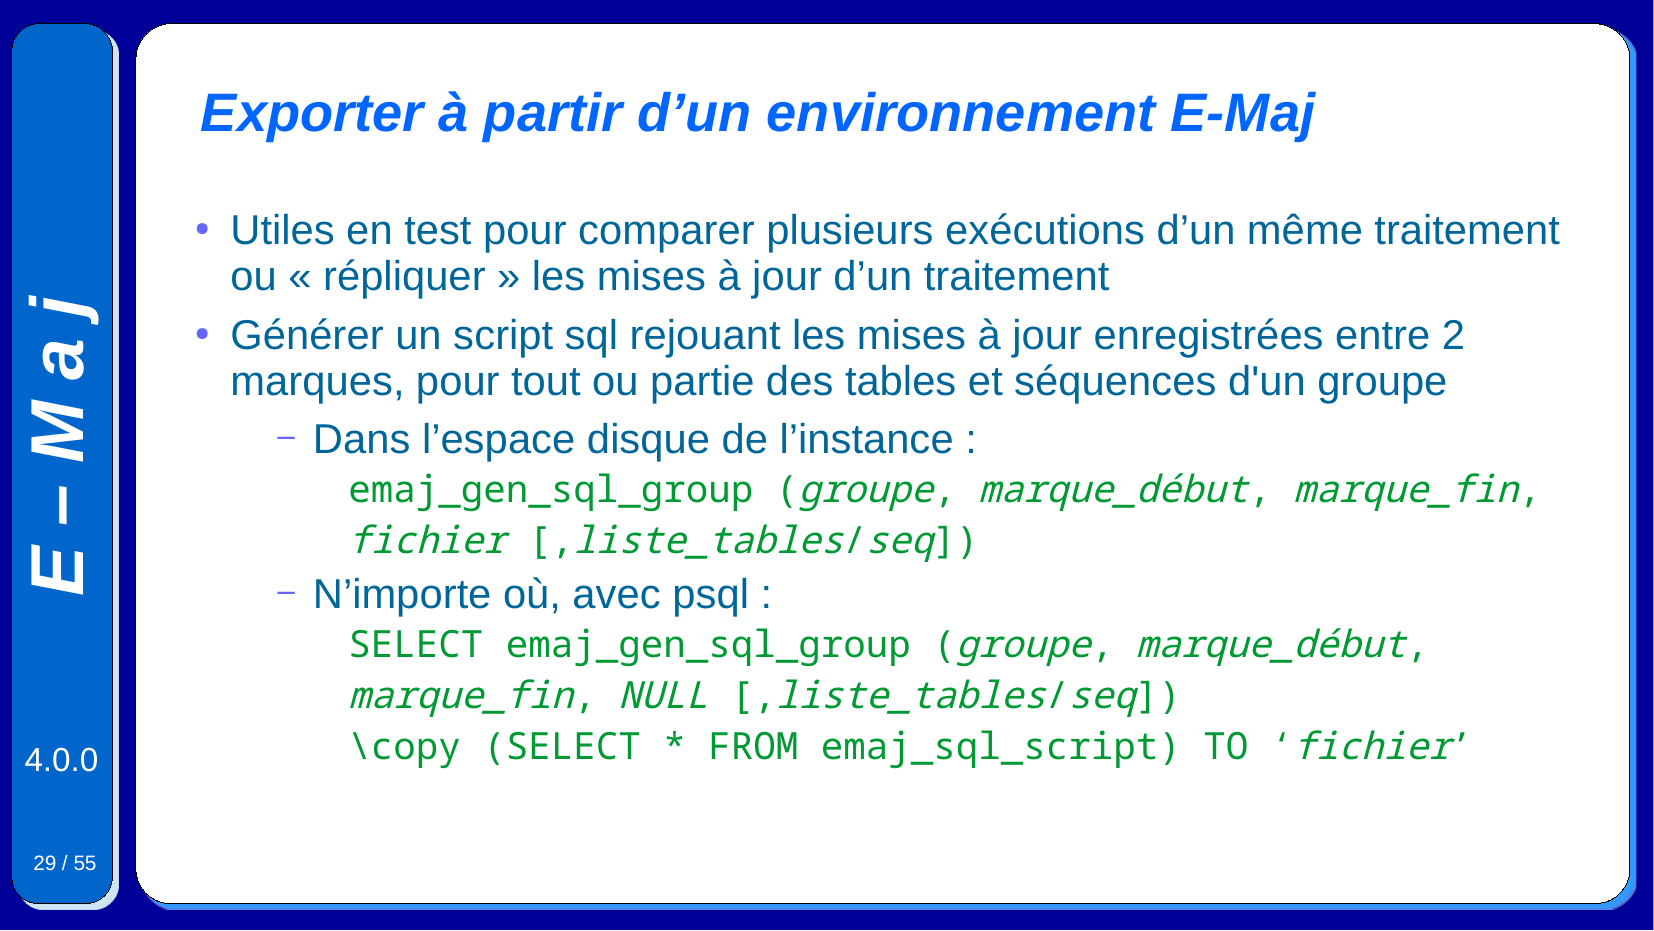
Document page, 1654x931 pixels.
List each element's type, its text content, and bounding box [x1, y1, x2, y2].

list Utiles en test pour comparer plusieurs exécutions d’un même traitement ou « répliquer » les mises à jour d’un traitement Générer un script sql rejouant les mises à jour enregistrées entre 2 marques, pour tout ou partie des tables et séquences d'un groupe Dans l’espace disque de l’instance : emaj_gen_sql_group (groupe, marque_début, marque_fin, fichier [,liste_tables/seq]) N’importe où, avec psql : SELECT emaj_gen_sql_group (groupe, marque_début, marque_fin, NULL [,liste_tables/seq]) \copy (SELECT * FROM emaj_sql_script) TO ‘fichier’ [177, 206, 1587, 881]
title Exporter à partir d’un environnement E-Maj [200, 34, 1575, 191]
